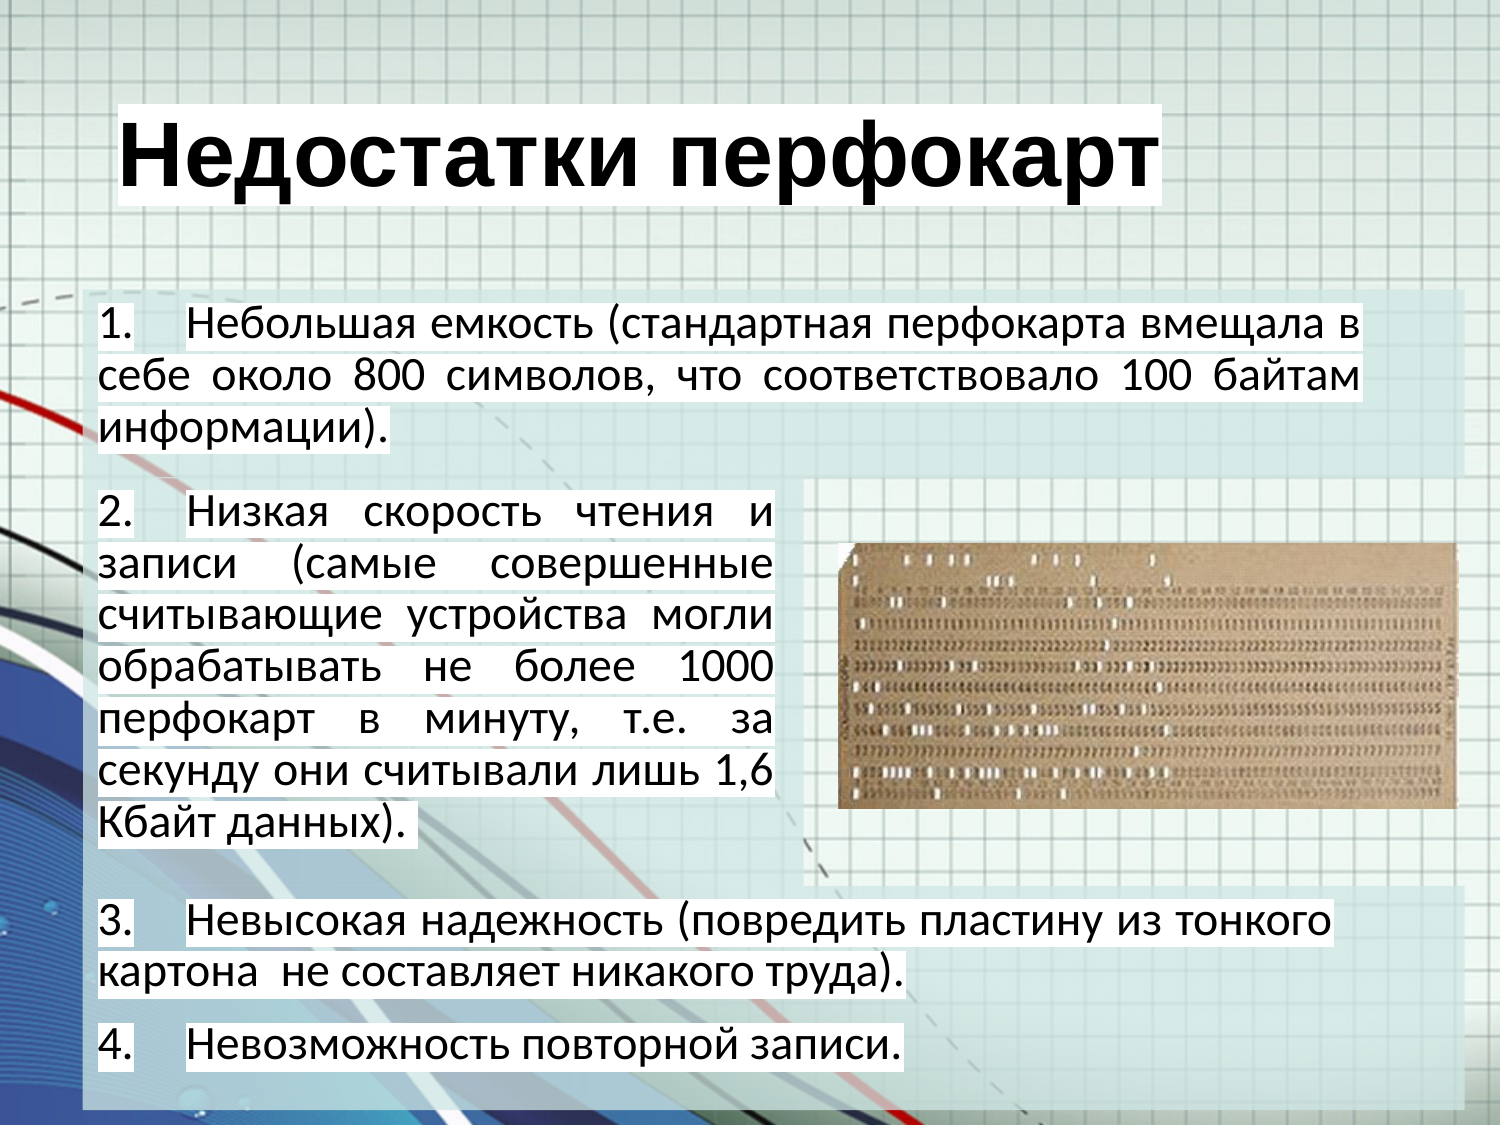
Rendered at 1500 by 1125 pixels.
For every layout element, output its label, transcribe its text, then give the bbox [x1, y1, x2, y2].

picture [0, 0, 1500, 1125]
title Недостатки перфокарт [103, 48, 1397, 266]
list 1. Небольшая емкость (стандартная перфокарта вмещала в себе около 800 символов, что соответствовало 100 байтам информации). [82, 289, 1465, 479]
list 2. Низкая скорость чтения и записи (самые совершенные считывающие устройства могли обрабатывать не более 1000 перфокарт в минуту, т.е. за секунду они считывали лишь 1,6 Кбайт данных). [83, 477, 804, 886]
list 3. Невысокая надежность (повредить пластину из тонкого картона не составляет никакого труда). 4. Невозможность повторной записи. [82, 885, 1465, 1111]
